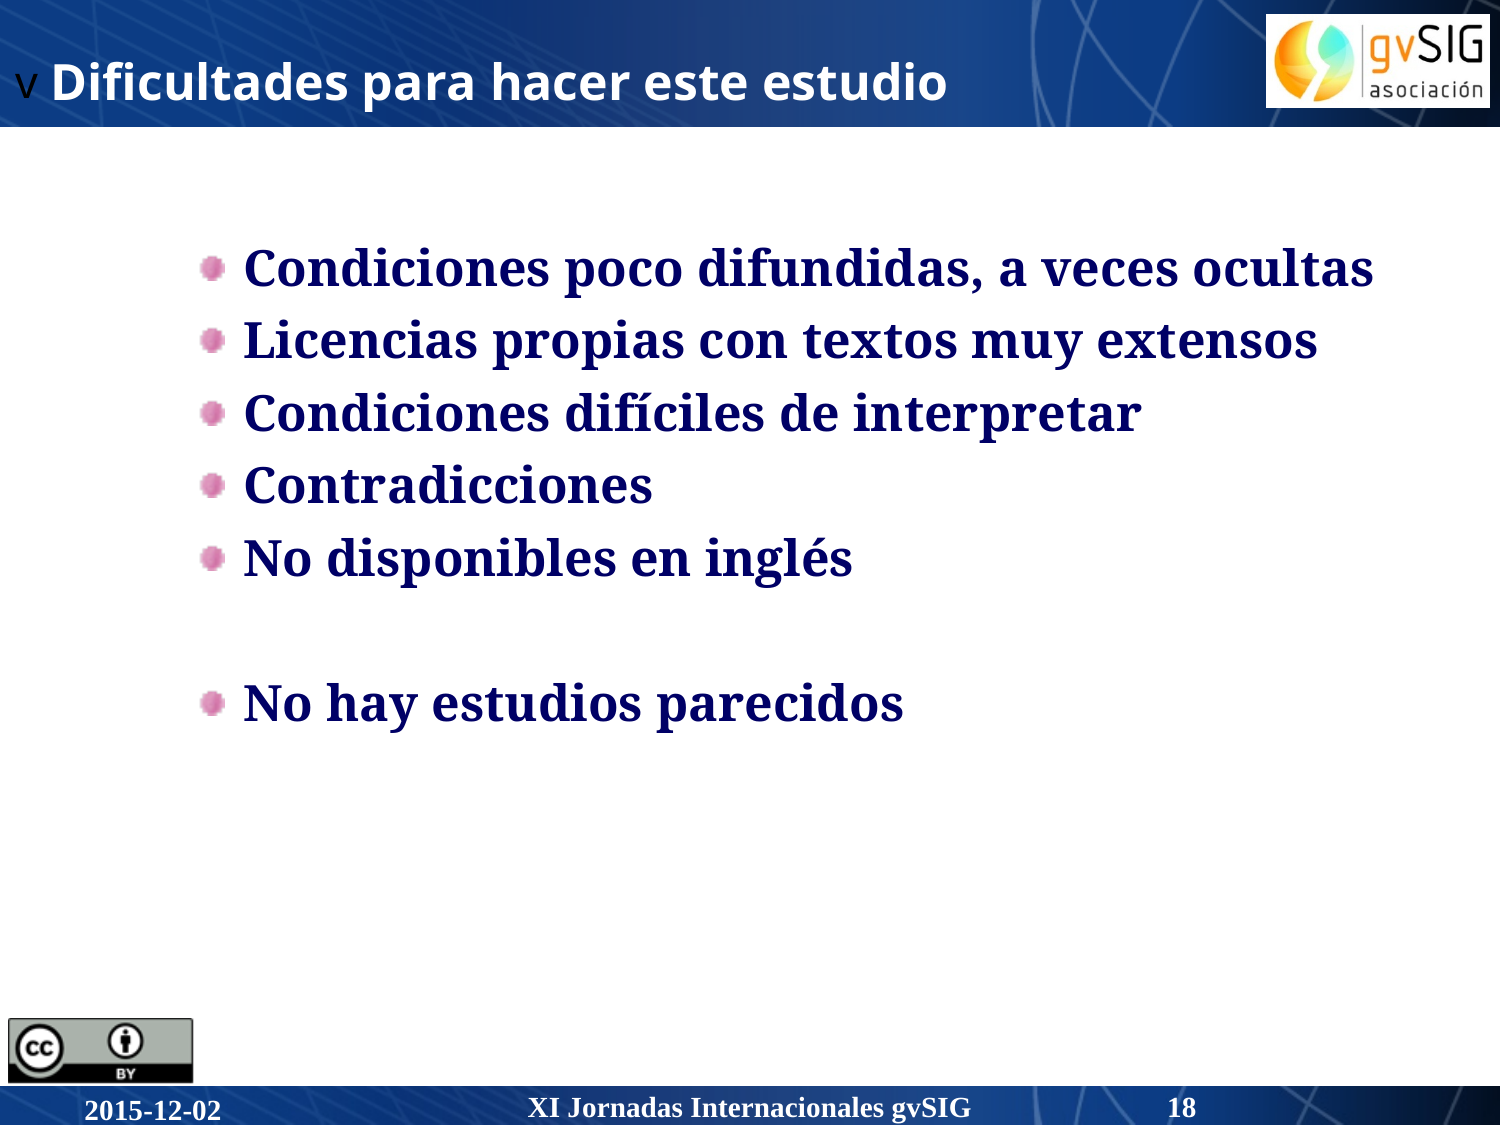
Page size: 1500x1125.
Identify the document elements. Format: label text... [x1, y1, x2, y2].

picture [0, 0, 1500, 127]
picture [0, 1086, 1500, 1125]
title Dificultades para hacer este estudio [0, 43, 1276, 107]
list Condiciones poco difundidas, a veces ocultas Licencias propias con textos muy extensos Condiciones difíciles de interpretar Contradicciones No disponibles en inglés No hay estudios parecidos [31, 156, 1465, 973]
